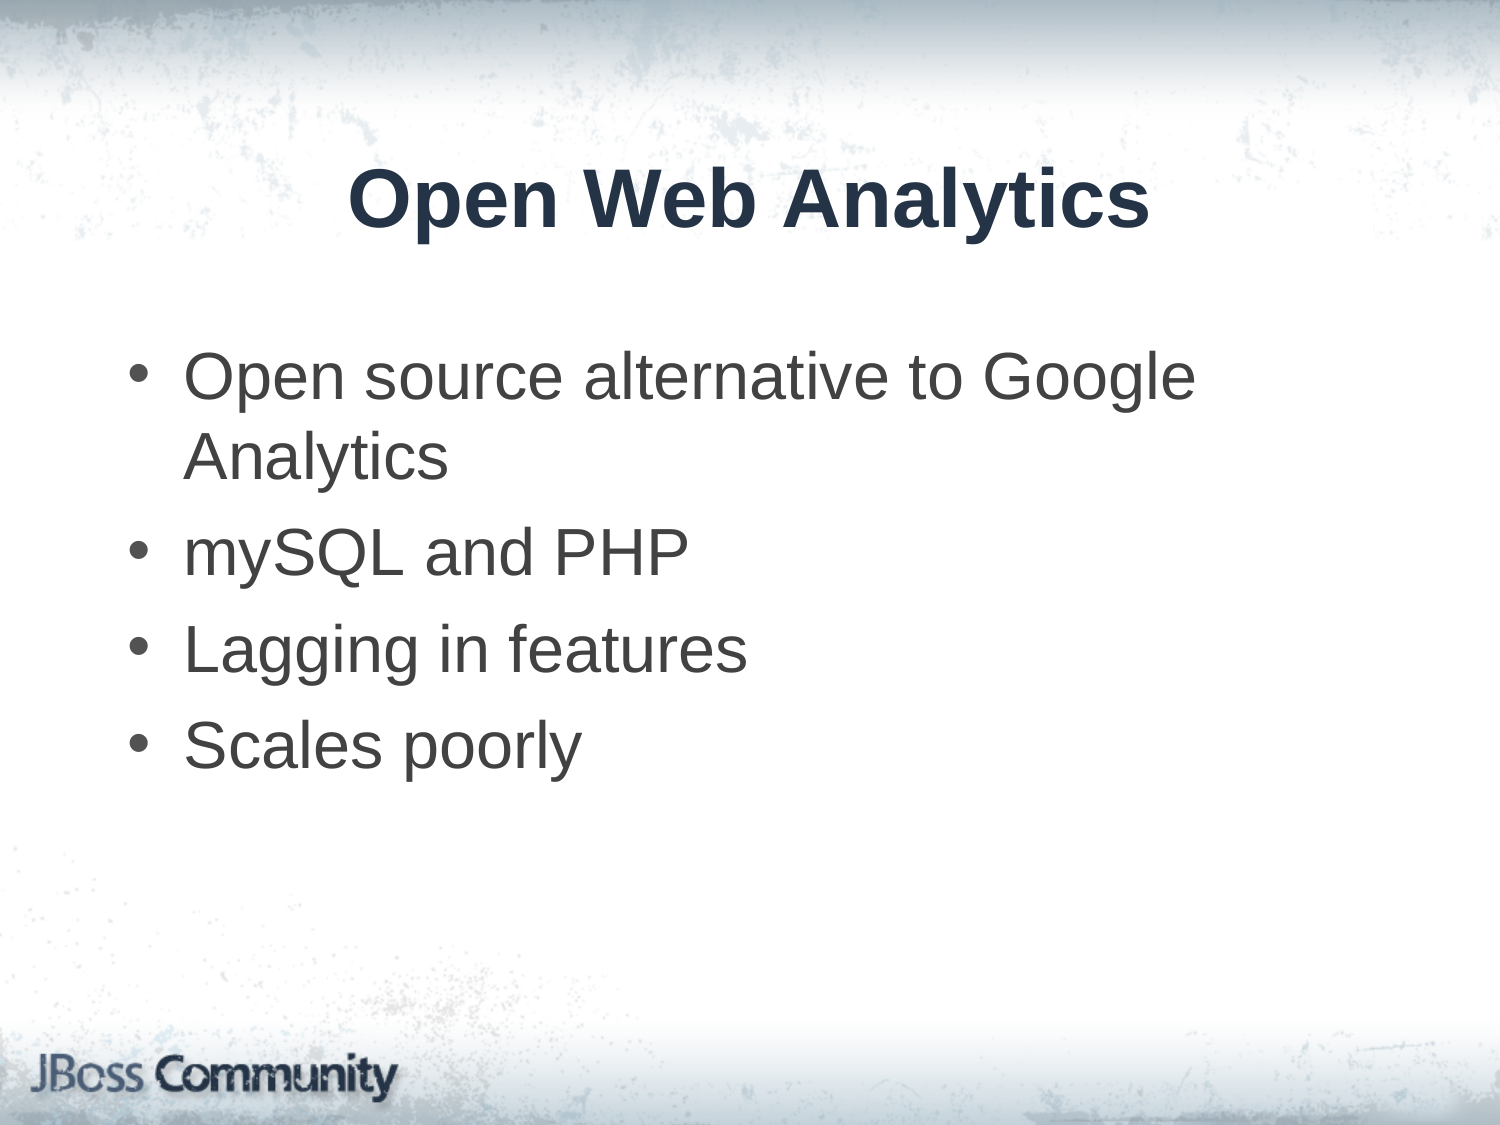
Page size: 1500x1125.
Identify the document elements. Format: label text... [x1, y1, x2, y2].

picture [0, 0, 1500, 1125]
title Open Web Analytics [112, 76, 1388, 312]
list Open source alternative to Google Analytics mySQL and PHP Lagging in features Scales poorly [112, 324, 1388, 993]
